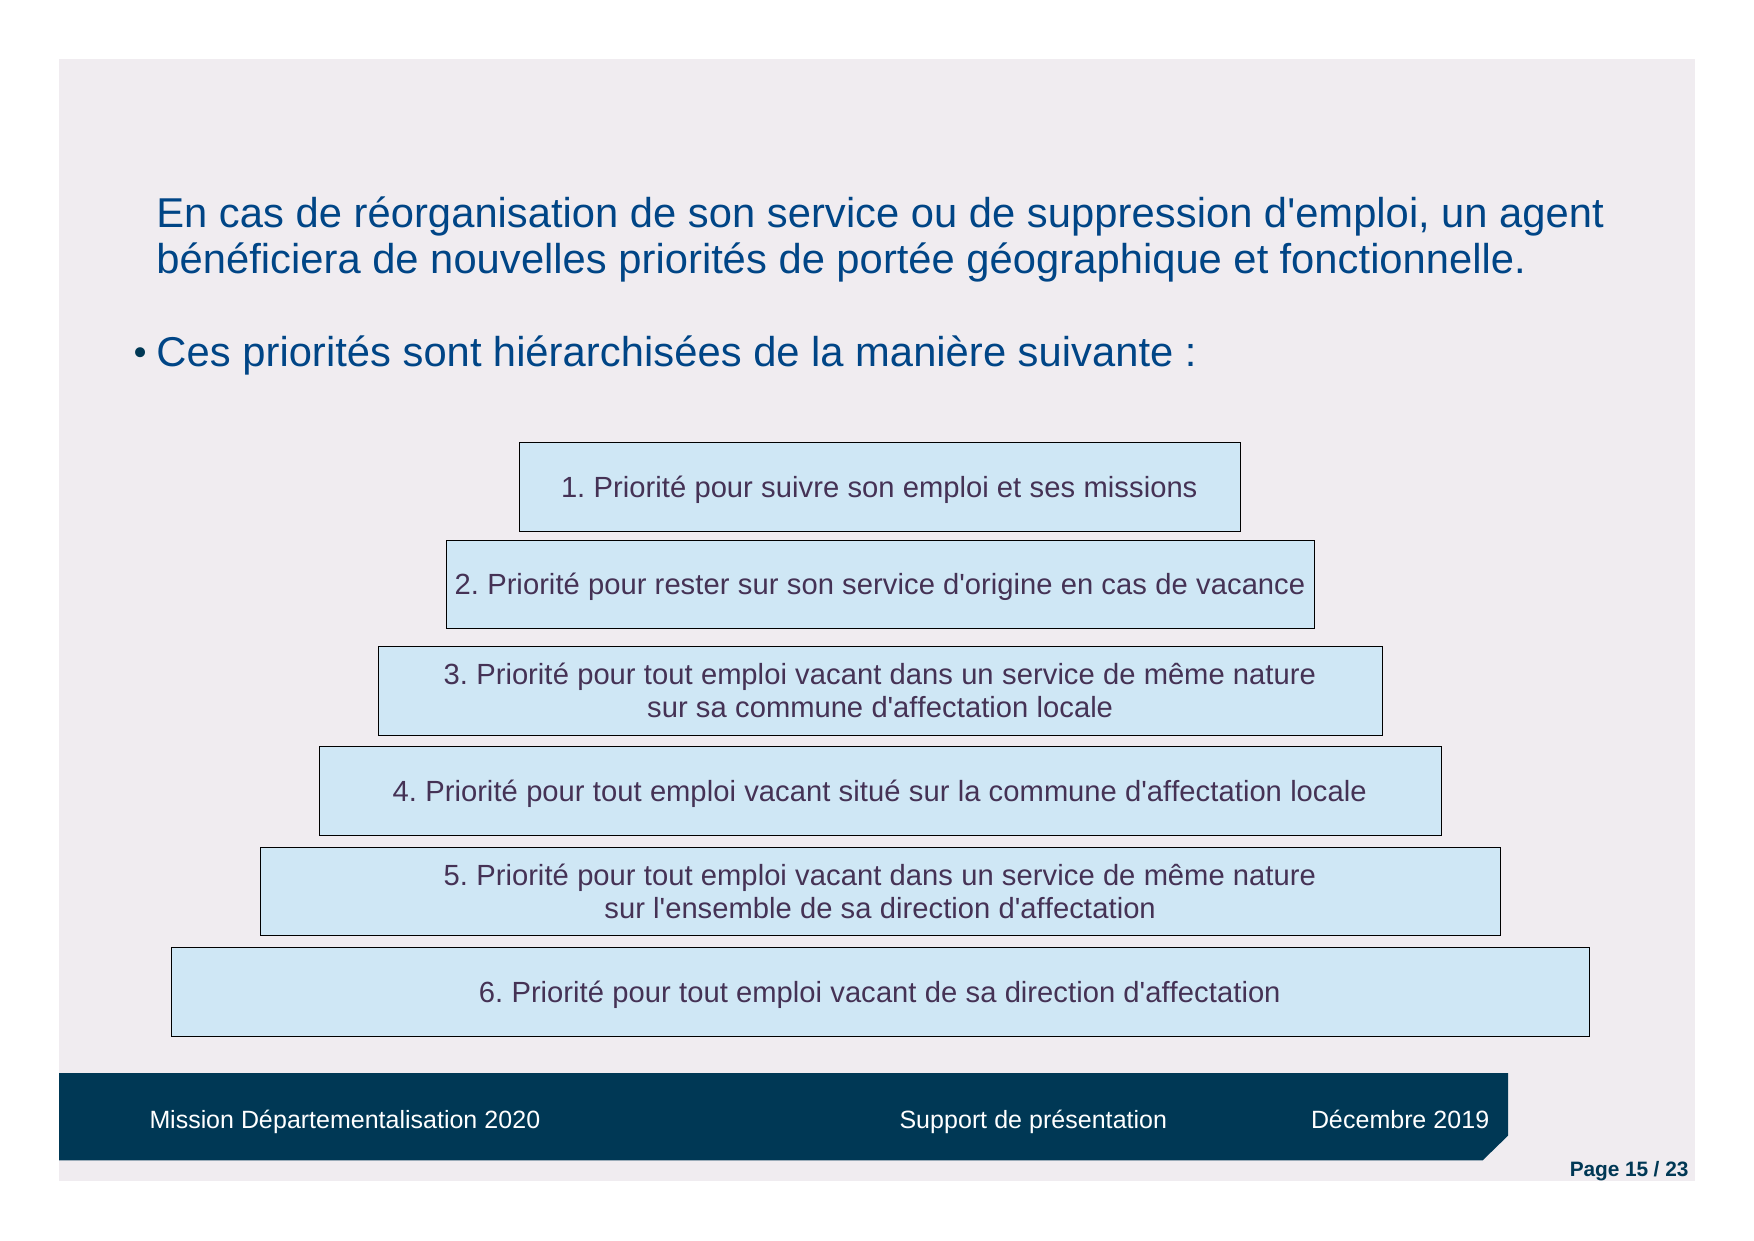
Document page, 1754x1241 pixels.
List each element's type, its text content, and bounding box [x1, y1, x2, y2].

text_box 5. Priorité pour tout emploi vacant dans un service de même nature sur l'ensemble de sa direction d'affectation [260, 847, 1501, 936]
text_box 6. Priorité pour tout emploi vacant de sa direction d'affectation [171, 947, 1590, 1037]
text_box 3. Priorité pour tout emploi vacant dans un service de même nature sur sa commune d'affectation locale [378, 646, 1383, 736]
text_box 4. Priorité pour tout emploi vacant situé sur la commune d'affectation locale [319, 746, 1442, 836]
text_box En cas de réorganisation de son service ou de suppression d'emploi, un agent bénéficiera de nouvelles priorités de portée géographique et fonctionnelle. Ces priorités sont hiérarchisées de la manière suivante : [118, 135, 1695, 432]
text_box 1. Priorité pour suivre son emploi et ses missions [519, 442, 1241, 532]
text_box 2. Priorité pour rester sur son service d'origine en cas de vacance [446, 540, 1315, 629]
